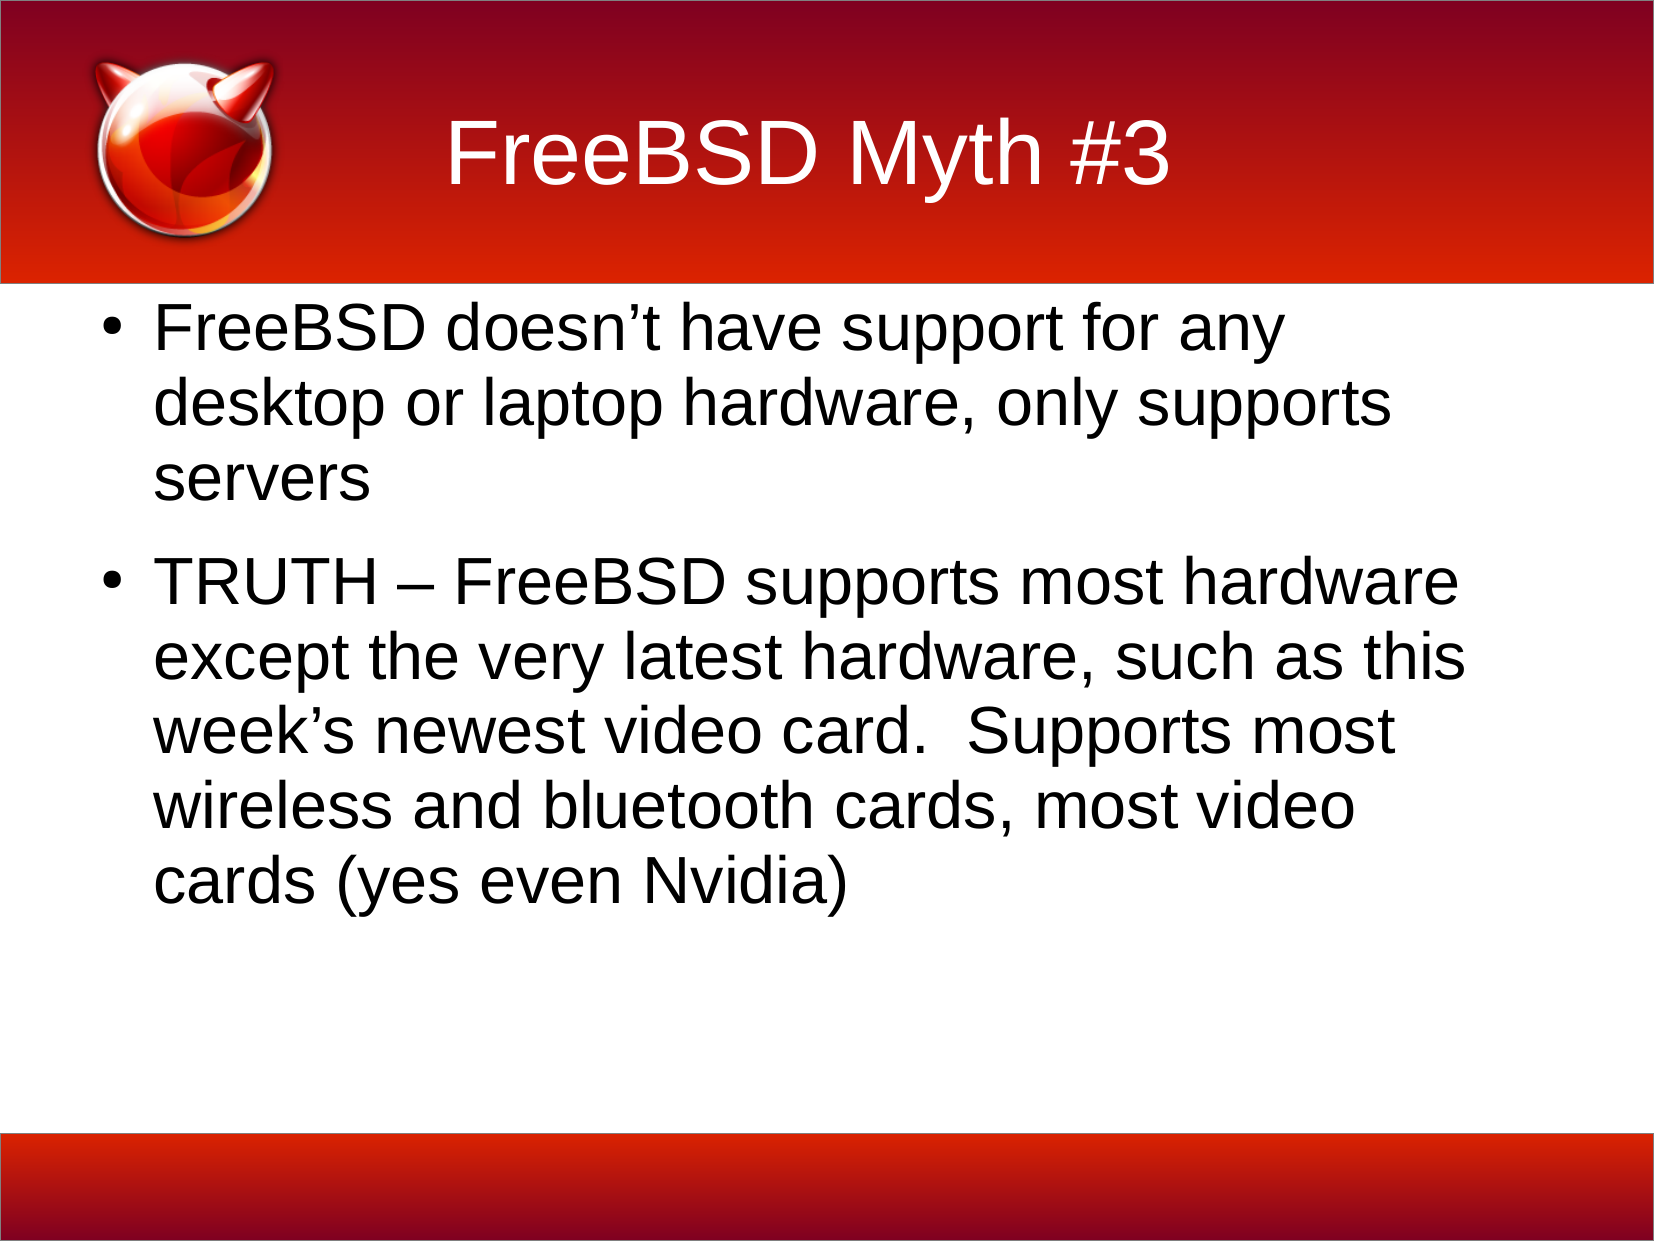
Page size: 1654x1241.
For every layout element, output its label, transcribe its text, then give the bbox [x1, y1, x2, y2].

list FreeBSD doesn’t have support for any desktop or laptop hardware, only supports servers TRUTH – FreeBSD supports most hardware except the very latest hardware, such as this week’s newest video card. Supports most wireless and bluetooth cards, most video cards (yes even Nvidia) [82, 290, 1538, 1010]
title FreeBSD Myth #3 [82, 49, 1536, 257]
